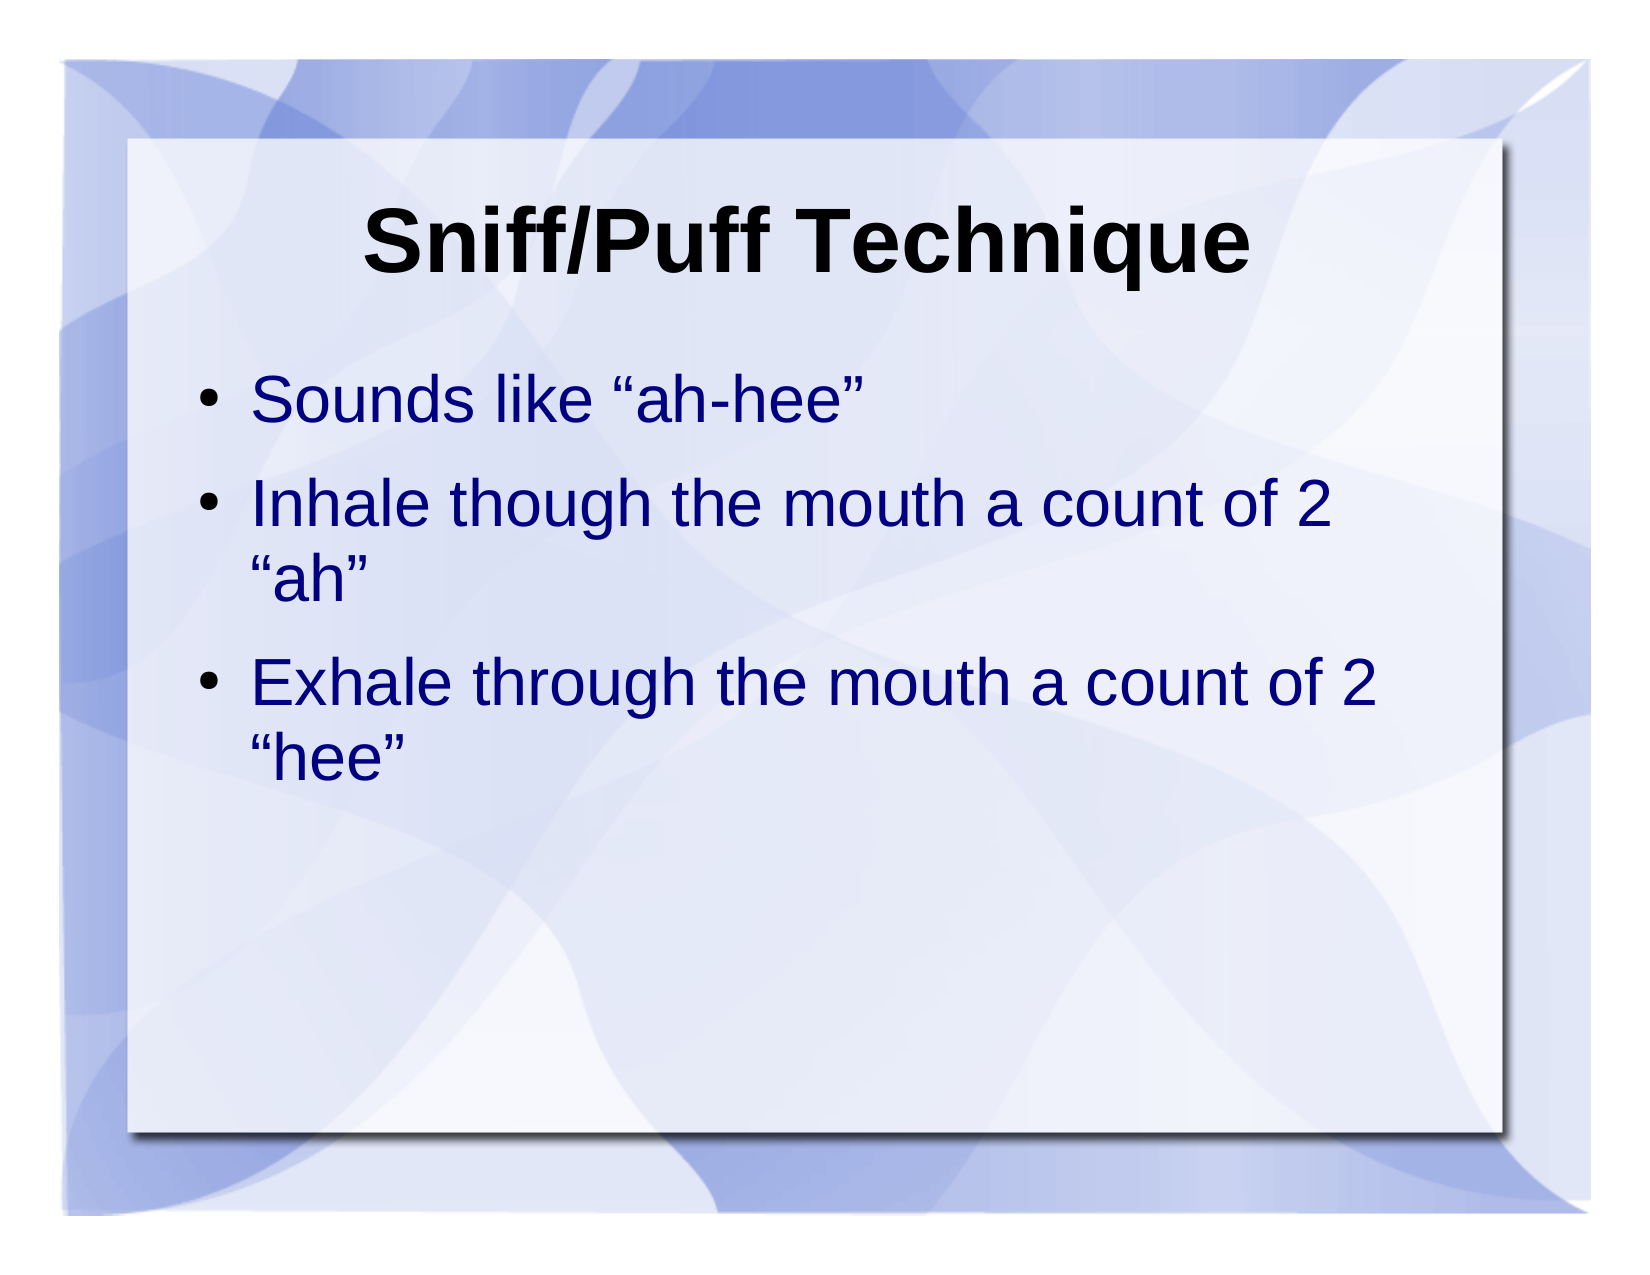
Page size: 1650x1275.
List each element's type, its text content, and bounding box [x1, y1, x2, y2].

picture [59, 59, 1591, 1216]
title Sniff/Puff Technique [135, 151, 1482, 330]
list Sounds like “ah-hee” Inhale though the mouth a count of 2 “ah” Exhale through the mouth a count of 2 “hee” [179, 362, 1438, 954]
